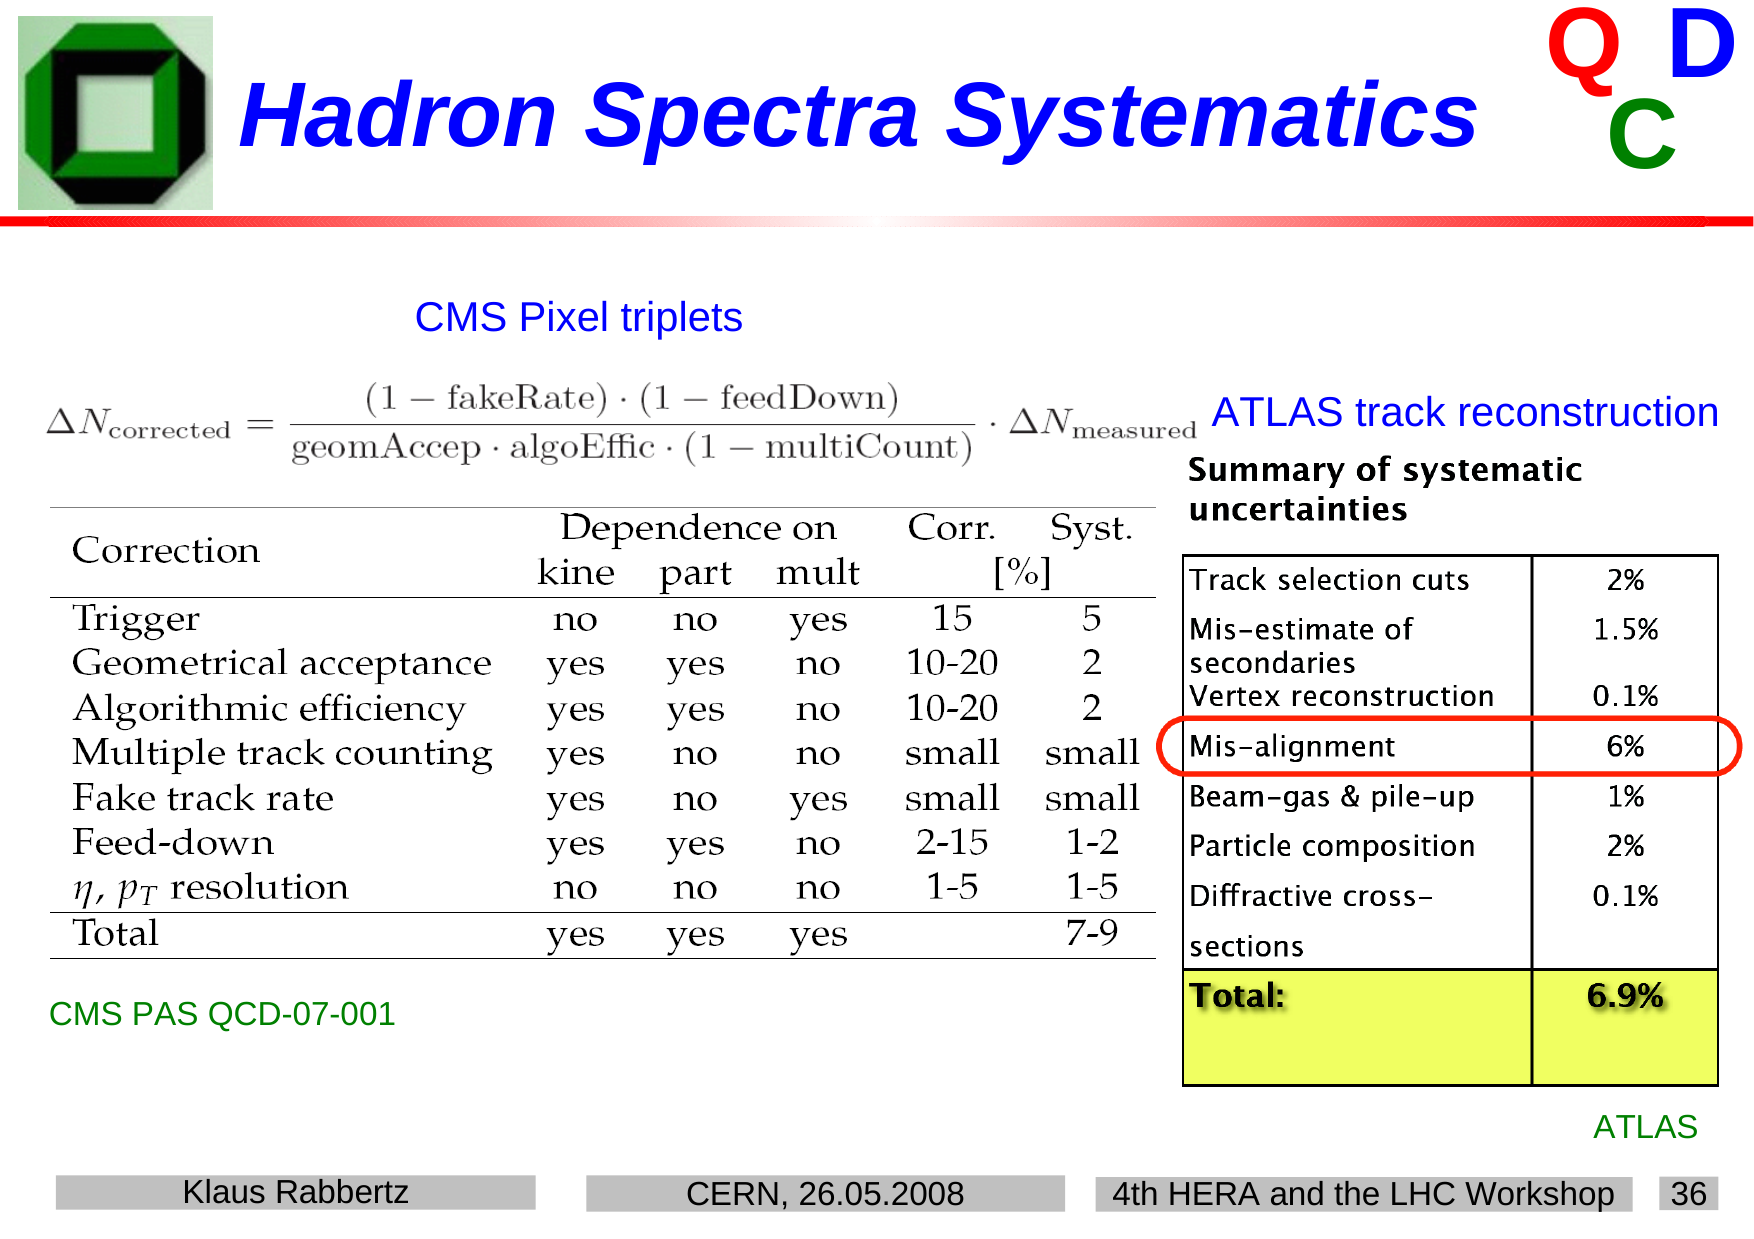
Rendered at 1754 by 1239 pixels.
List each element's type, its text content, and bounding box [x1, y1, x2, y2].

title Hadron Spectra Systematics [220, 27, 1525, 202]
text_box CMS PAS QCD-07-001 [37, 983, 409, 1045]
text_box CMS Pixel triplets [402, 281, 756, 353]
text_box ATLAS [1581, 1096, 1711, 1158]
text_box ATLAS track reconstruction [1199, 376, 1732, 447]
picture [18, 16, 213, 210]
picture [28, 366, 1753, 1098]
